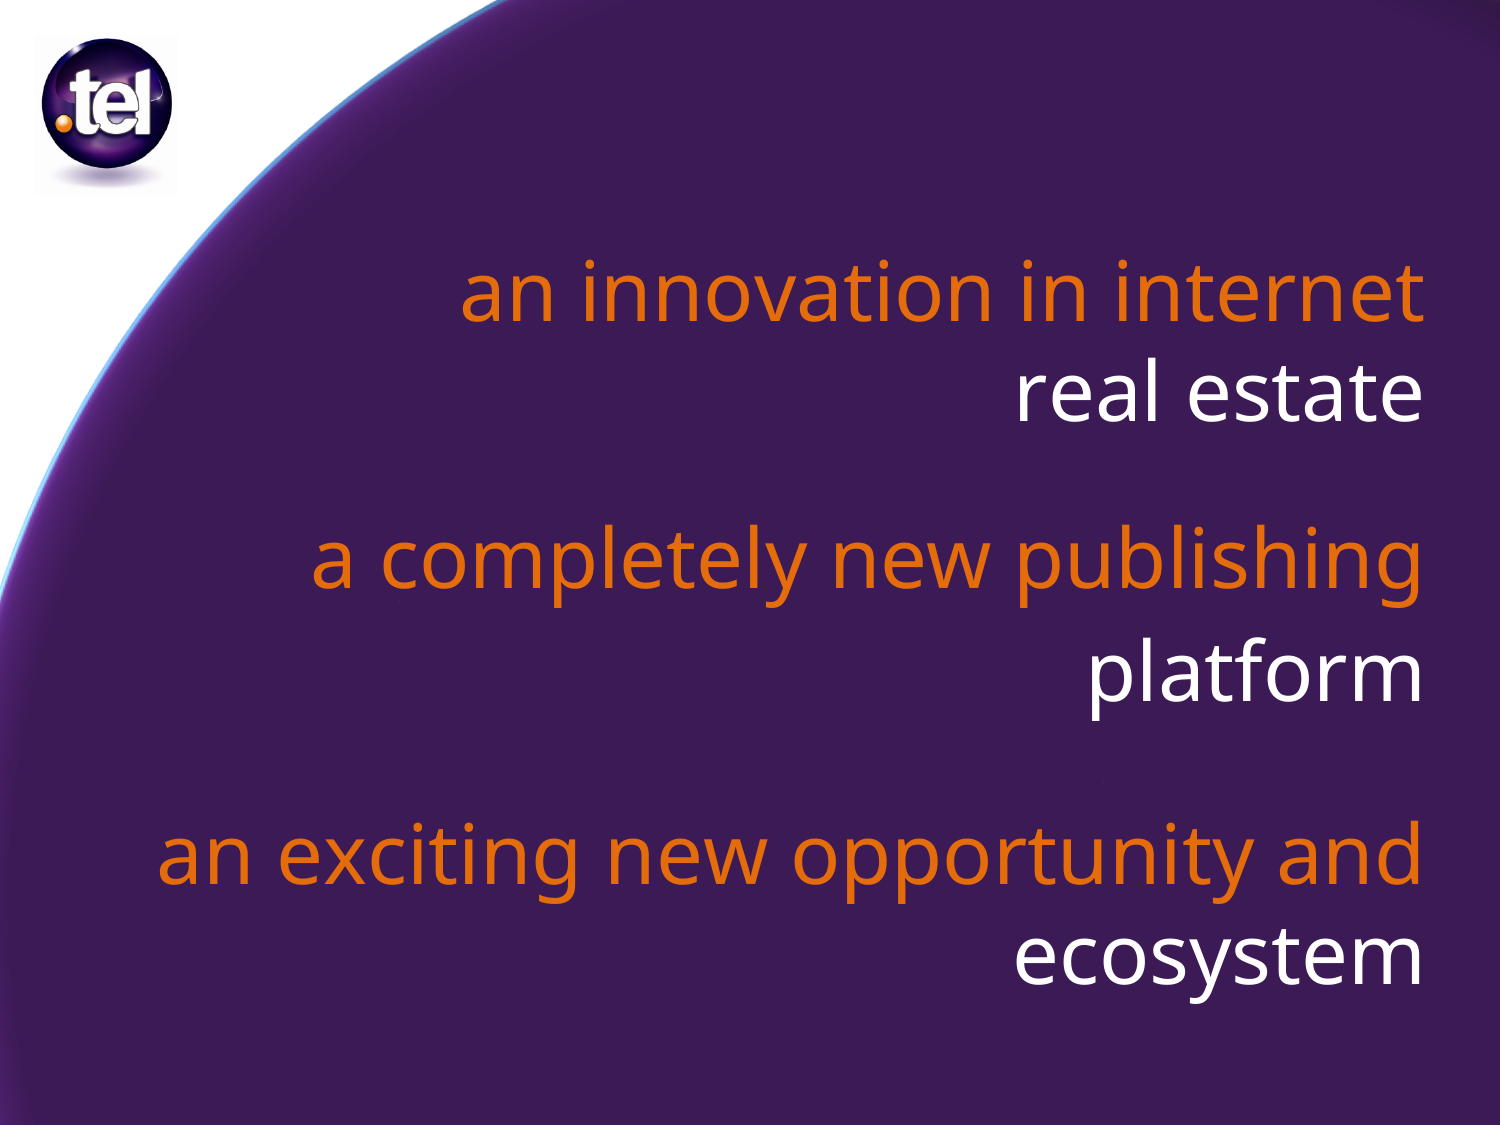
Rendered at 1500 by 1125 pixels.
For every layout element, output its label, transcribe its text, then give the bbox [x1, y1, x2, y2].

title a completely new publishing platform [105, 492, 1442, 734]
picture [0, 0, 1500, 1125]
text_box an exciting new opportunity and ecosystem [105, 780, 1442, 1022]
text_box an innovation in internet real estate [104, 217, 1441, 459]
